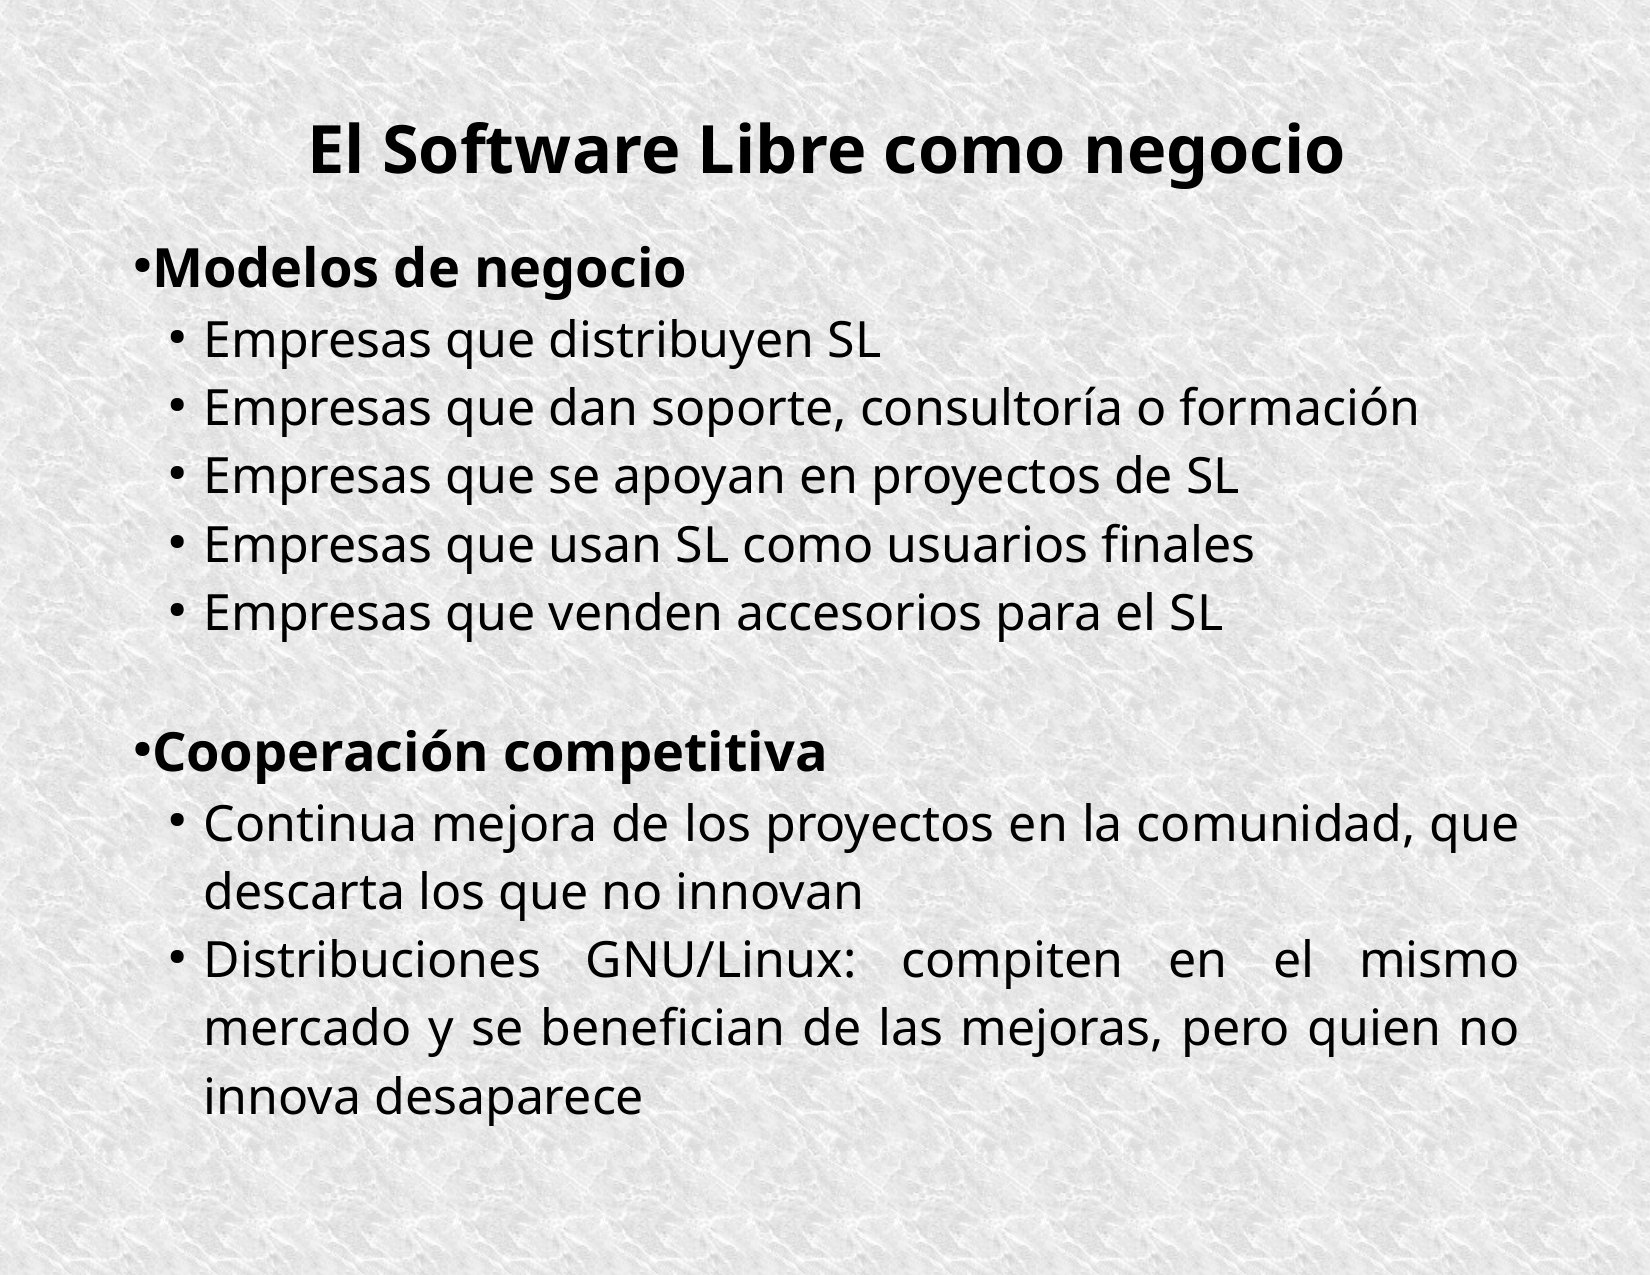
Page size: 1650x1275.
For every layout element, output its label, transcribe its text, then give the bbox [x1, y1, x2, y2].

text_box Modelos de negocio Empresas que distribuyen SL Empresas que dan soporte, consultoría o formación Empresas que se apoyan en proyectos de SL Empresas que usan SL como usuarios finales Empresas que venden accesorios para el SL Cooperación competitiva Continua mejora de los proyectos en la comunidad, que descarta los que no innovan Distribuciones GNU/Linux: compiten en el mismo mercado y se benefician de las mejoras, pero quien no innova desaparece [118, 274, 1536, 1085]
picture [0, 0, 1650, 1275]
text_box El Software Libre como negocio [147, 88, 1506, 207]
